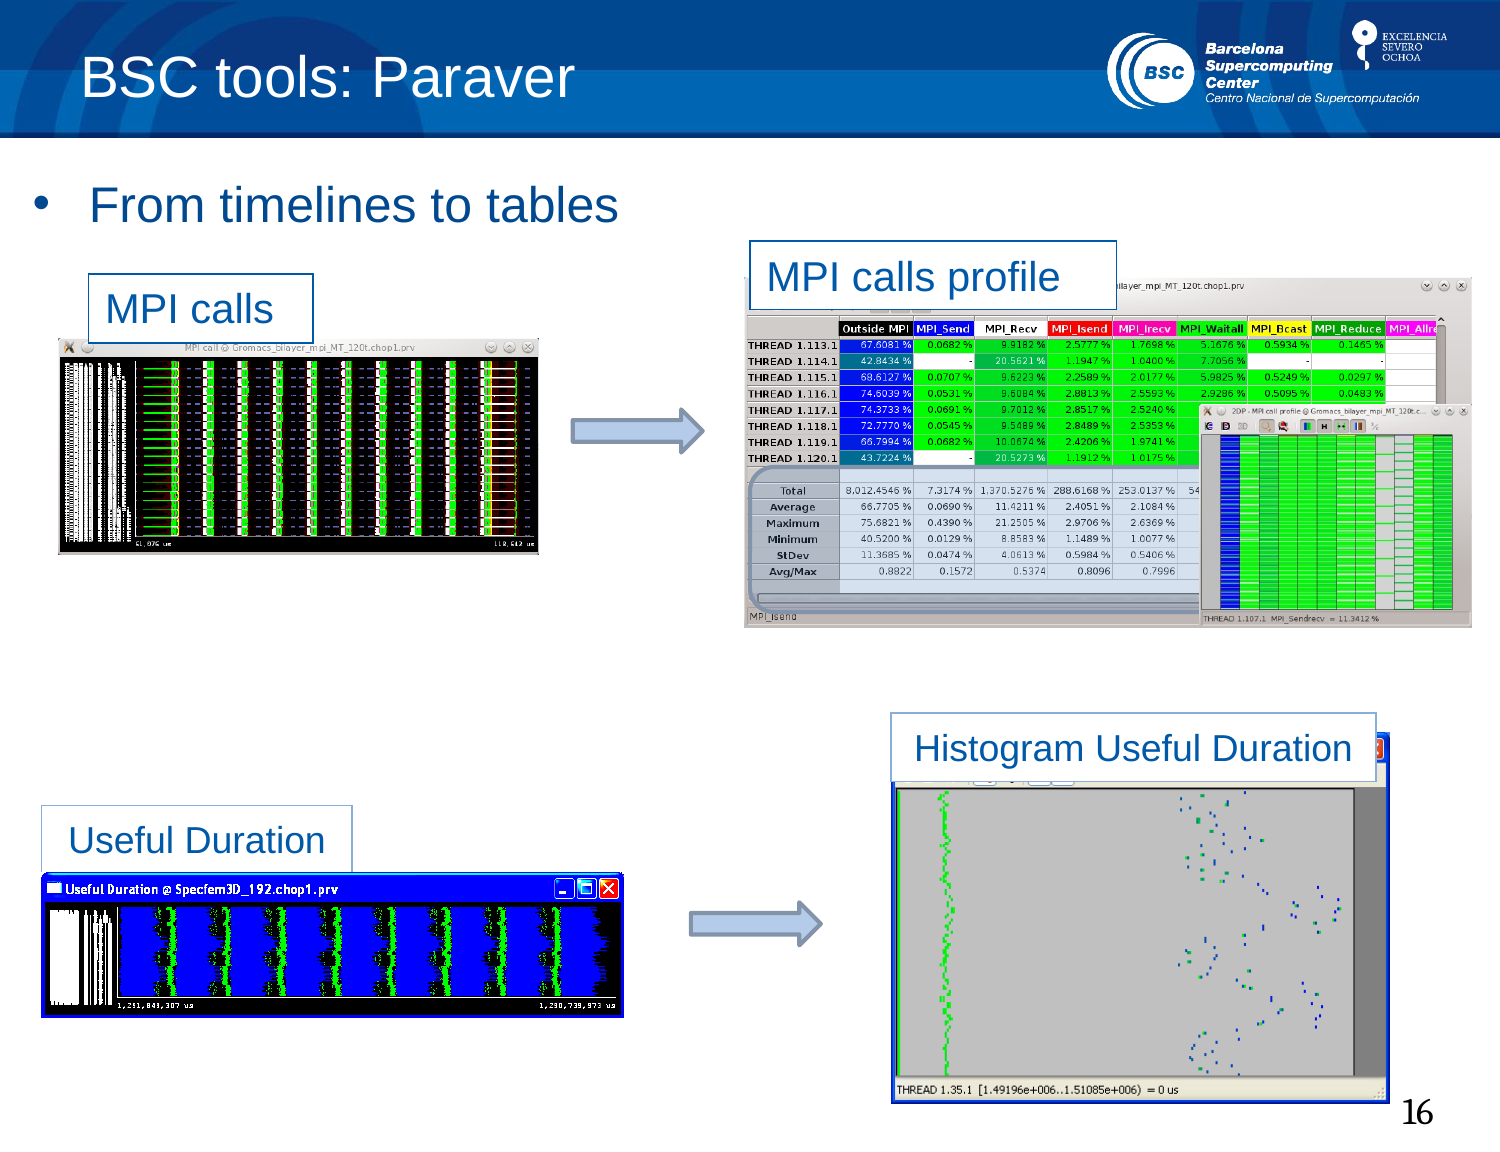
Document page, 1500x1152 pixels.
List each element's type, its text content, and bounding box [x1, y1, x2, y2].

text_box Histogram Useful Duration [891, 712, 1376, 782]
picture [744, 277, 1472, 628]
text_box Useful Duration [41, 805, 353, 872]
picture [0, 0, 1500, 138]
picture [891, 732, 1390, 1105]
text_box MPI calls profile [749, 241, 1117, 310]
list From timelines to tables [17, 164, 1483, 1036]
title BSC tools: Paraver [65, 23, 1081, 138]
text_box MPI calls [88, 274, 313, 343]
picture [58, 338, 539, 555]
picture [41, 872, 624, 1018]
text_box [572, 409, 703, 453]
text_box [749, 466, 1199, 613]
text_box [690, 902, 821, 946]
